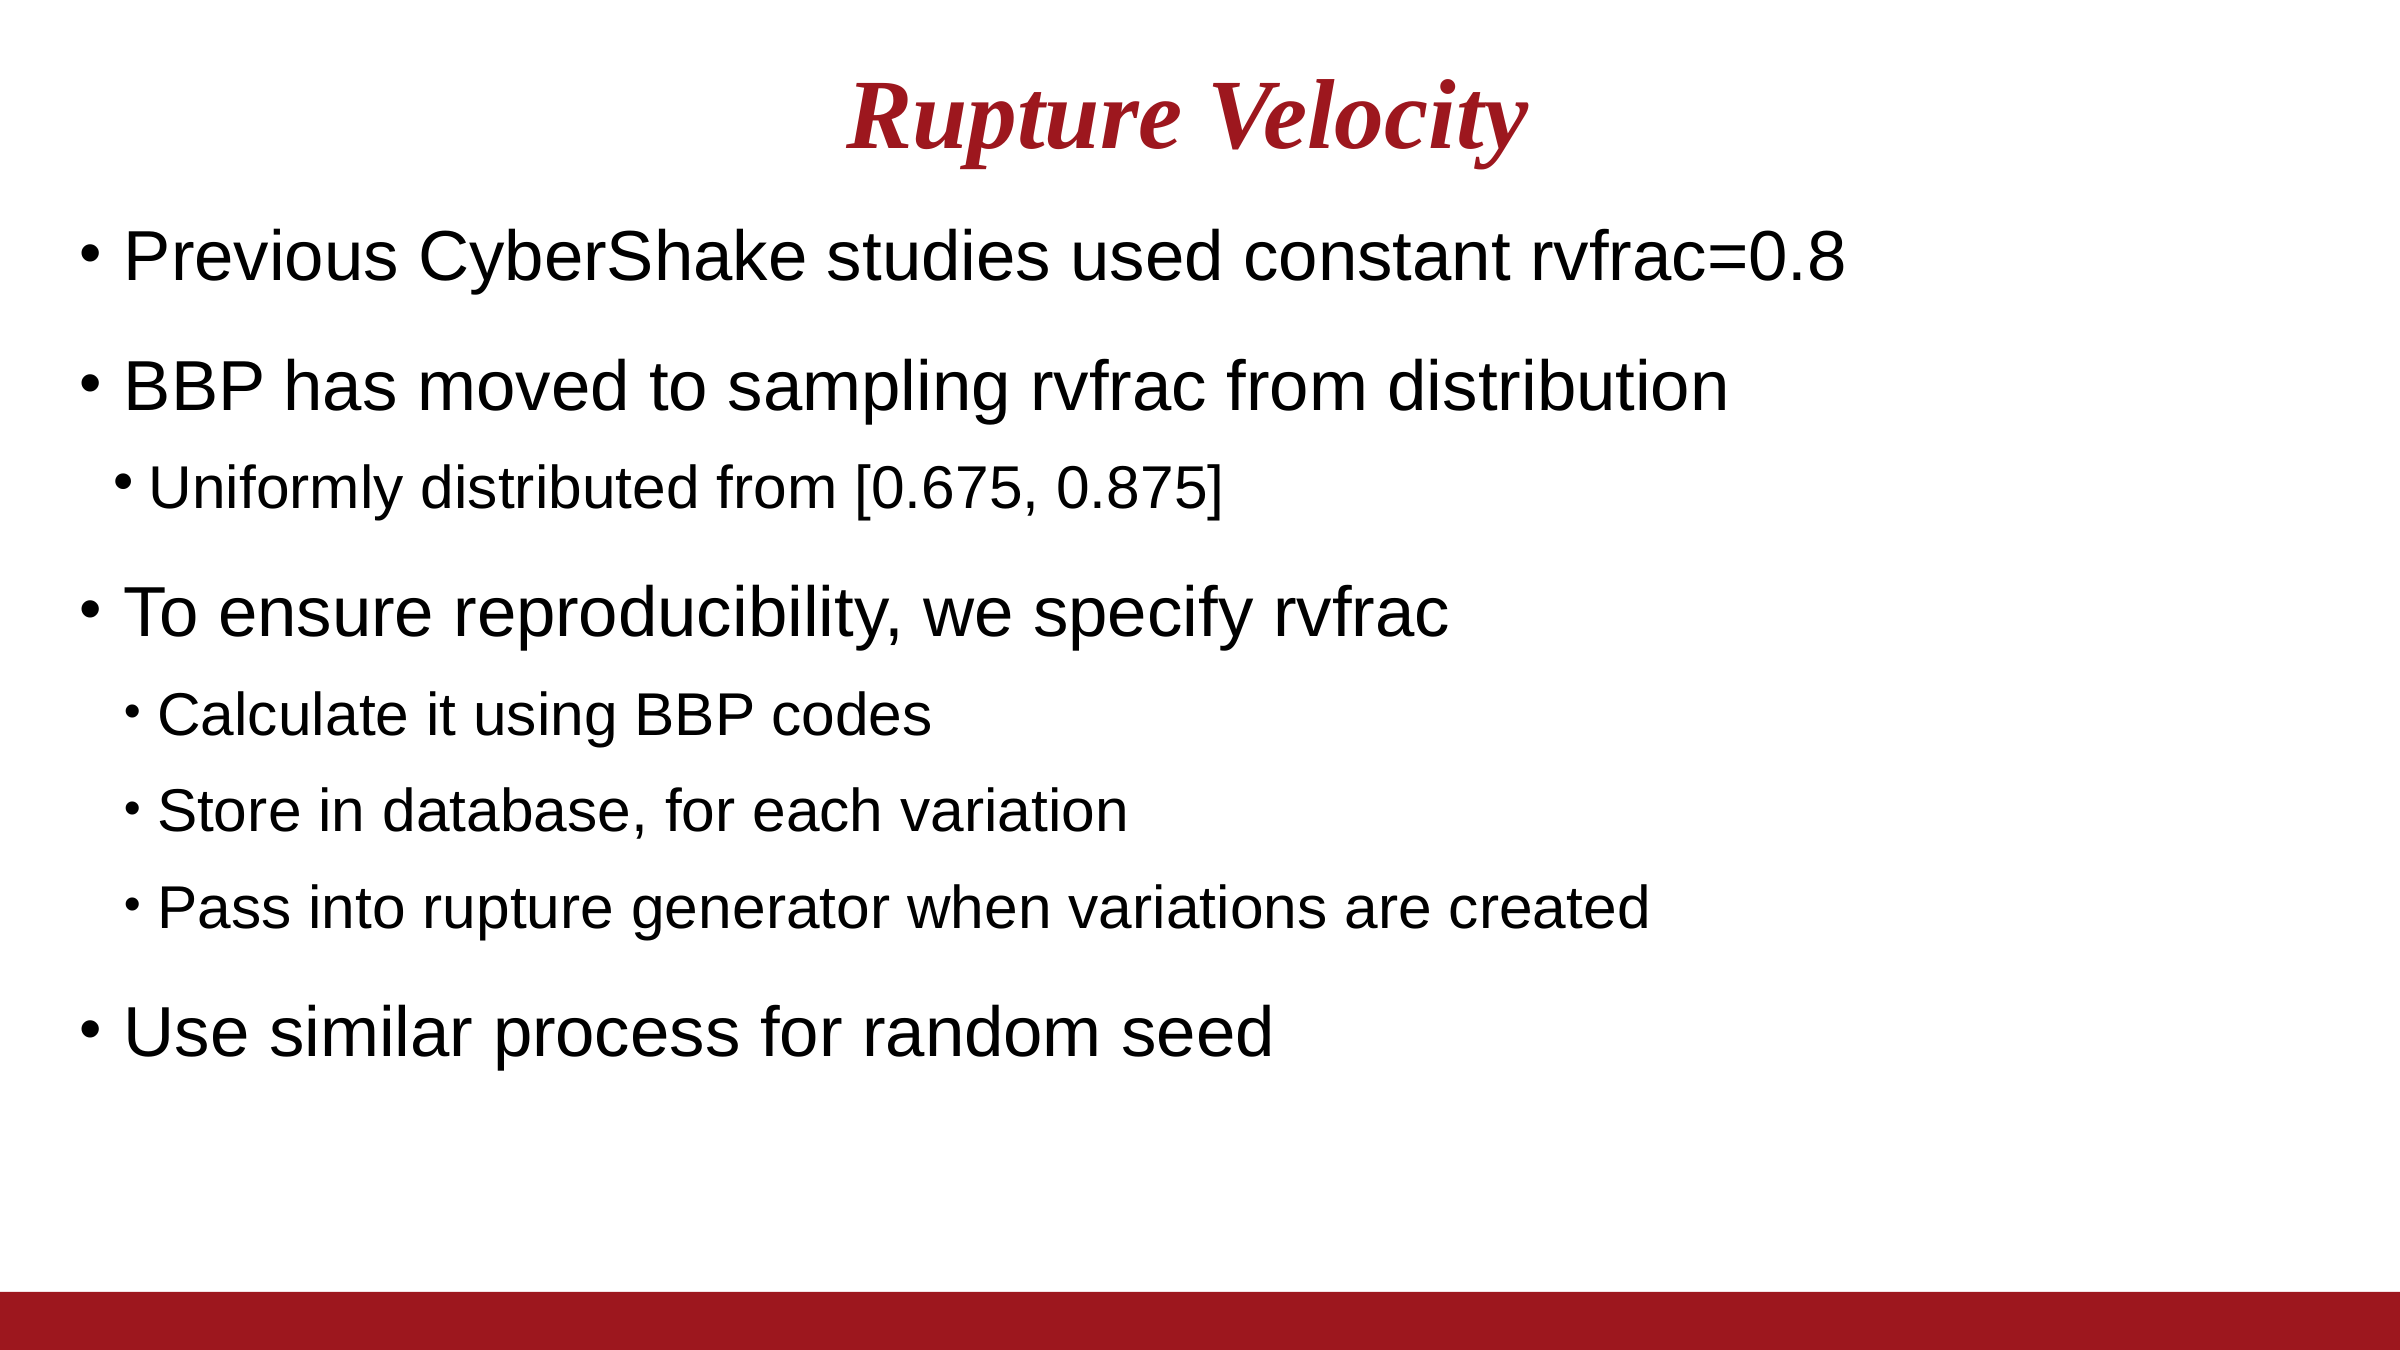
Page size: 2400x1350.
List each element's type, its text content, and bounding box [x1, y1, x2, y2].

text_box Rupture Velocity [59, 53, 2341, 180]
text_box Previous CyberShake studies used constant rvfrac=0.8 BBP has moved to sampling rvfrac from distribution Uniformly distributed from [0.675, 0.875] To ensure reproducibility, we specify rvfrac Calculate it using BBP codes Store in database, for each variation Pass into rupture generator when variations are created Use similar process for random seed [59, 200, 2341, 1266]
